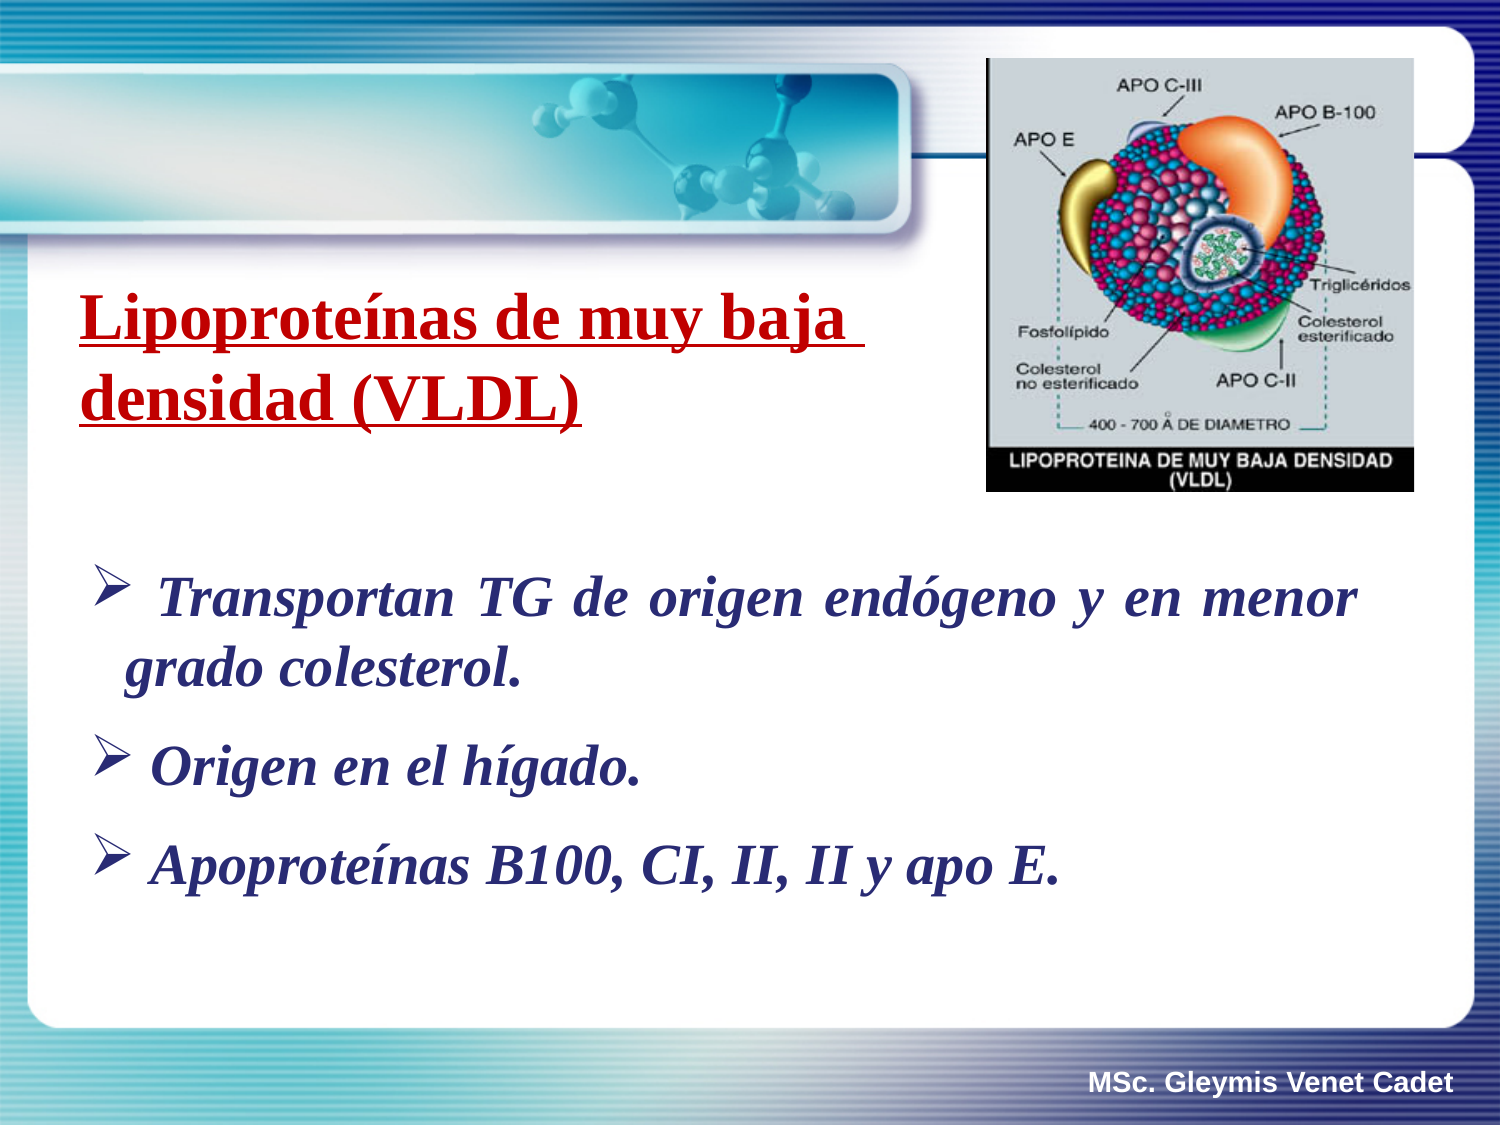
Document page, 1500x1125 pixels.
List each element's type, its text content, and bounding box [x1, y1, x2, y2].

title Lipoproteínas de muy baja densidad (VLDL) [64, 259, 986, 448]
picture [0, 0, 1500, 1125]
text_box MSc. Gleymis Venet Cadet [1073, 1056, 1478, 1106]
text_box Transportan TG de origen endógeno y en menor grado colesterol. Origen en el hígado. Apoproteínas B100, CI, II, II y apo E. [74, 550, 1374, 1003]
